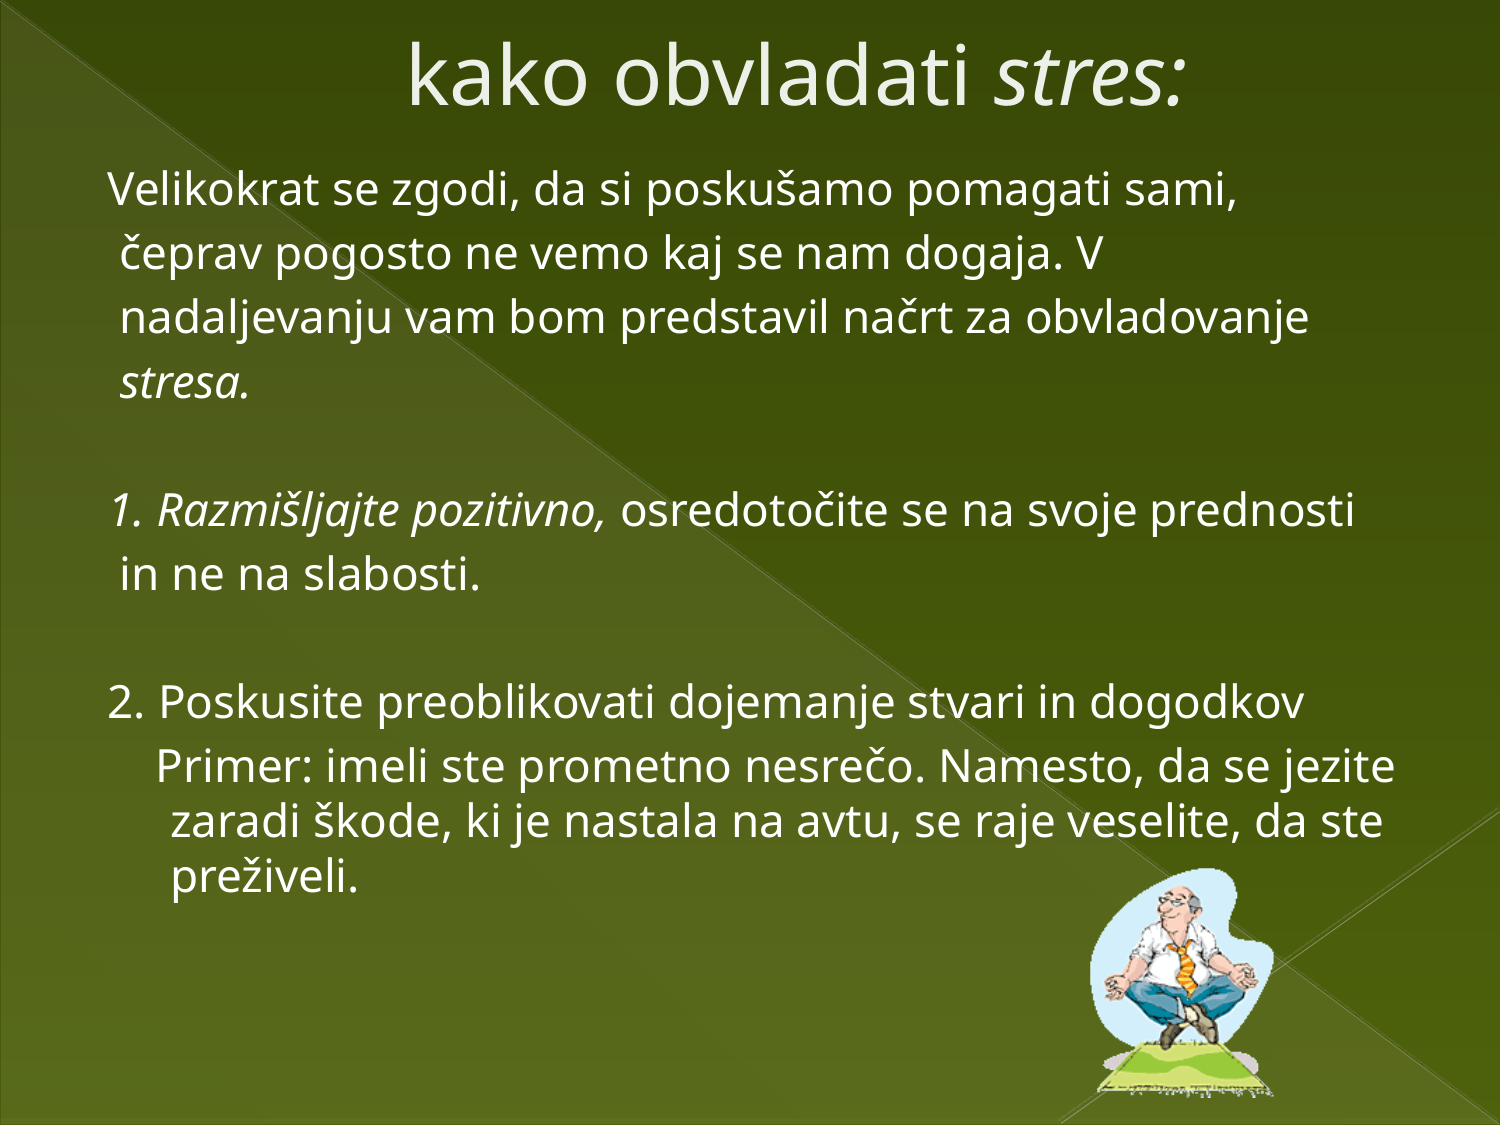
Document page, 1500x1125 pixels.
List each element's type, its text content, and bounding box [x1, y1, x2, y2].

list Velikokrat se zgodi, da si poskušamo pomagati sami, čeprav pogosto ne vemo kaj se nam dogaja. V nadaljevanju vam bom predstavil načrt za obvladovanje stresa. 1. Razmišljajte pozitivno, osredotočite se na svoje prednosti in ne na slabosti. 2. Poskusite preoblikovati dojemanje stvari in dogodkov Primer: imeli ste prometno nesrečo. Namesto, da se jezite zaradi škode, ki je nastala na avtu, se raje veselite, da ste preživeli. [82, 152, 1432, 1090]
picture [1089, 867, 1278, 1098]
title kako obvladati stres: [82, 0, 1432, 144]
